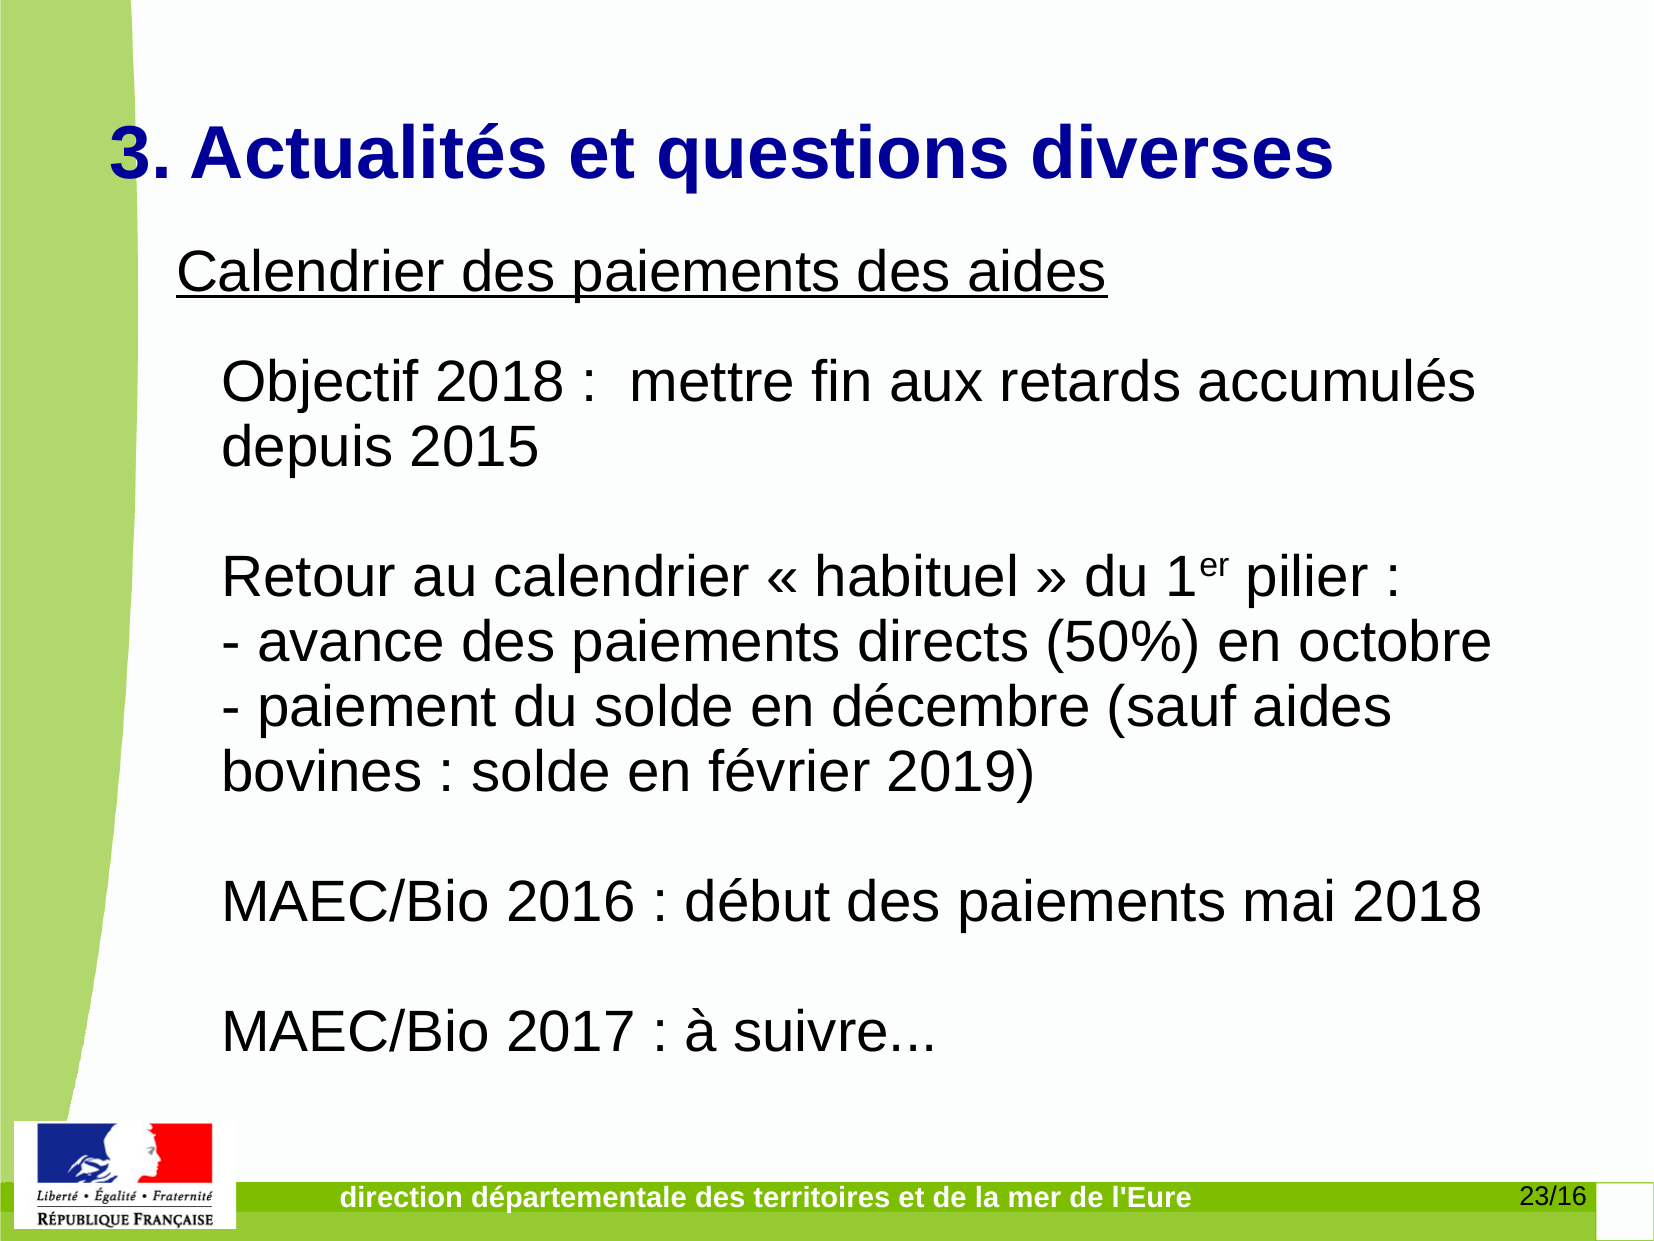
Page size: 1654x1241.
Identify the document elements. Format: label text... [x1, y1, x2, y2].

text_box Objectif 2018 : mettre fin aux retards accumulés depuis 2015 Retour au calendrier « habituel » du 1er pilier : - avance des paiements directs (50%) en octobre - paiement du solde en décembre (sauf aides bovines : solde en février 2019) MAEC/Bio 2016 : début des paiements mai 2018 MAEC/Bio 2017 : à suivre... [206, 283, 1595, 1093]
title 3. Actualités et questions diverses [82, 49, 1571, 257]
picture [0, 0, 1654, 1241]
text_box Calendrier des paiements des aides [147, 141, 1565, 402]
